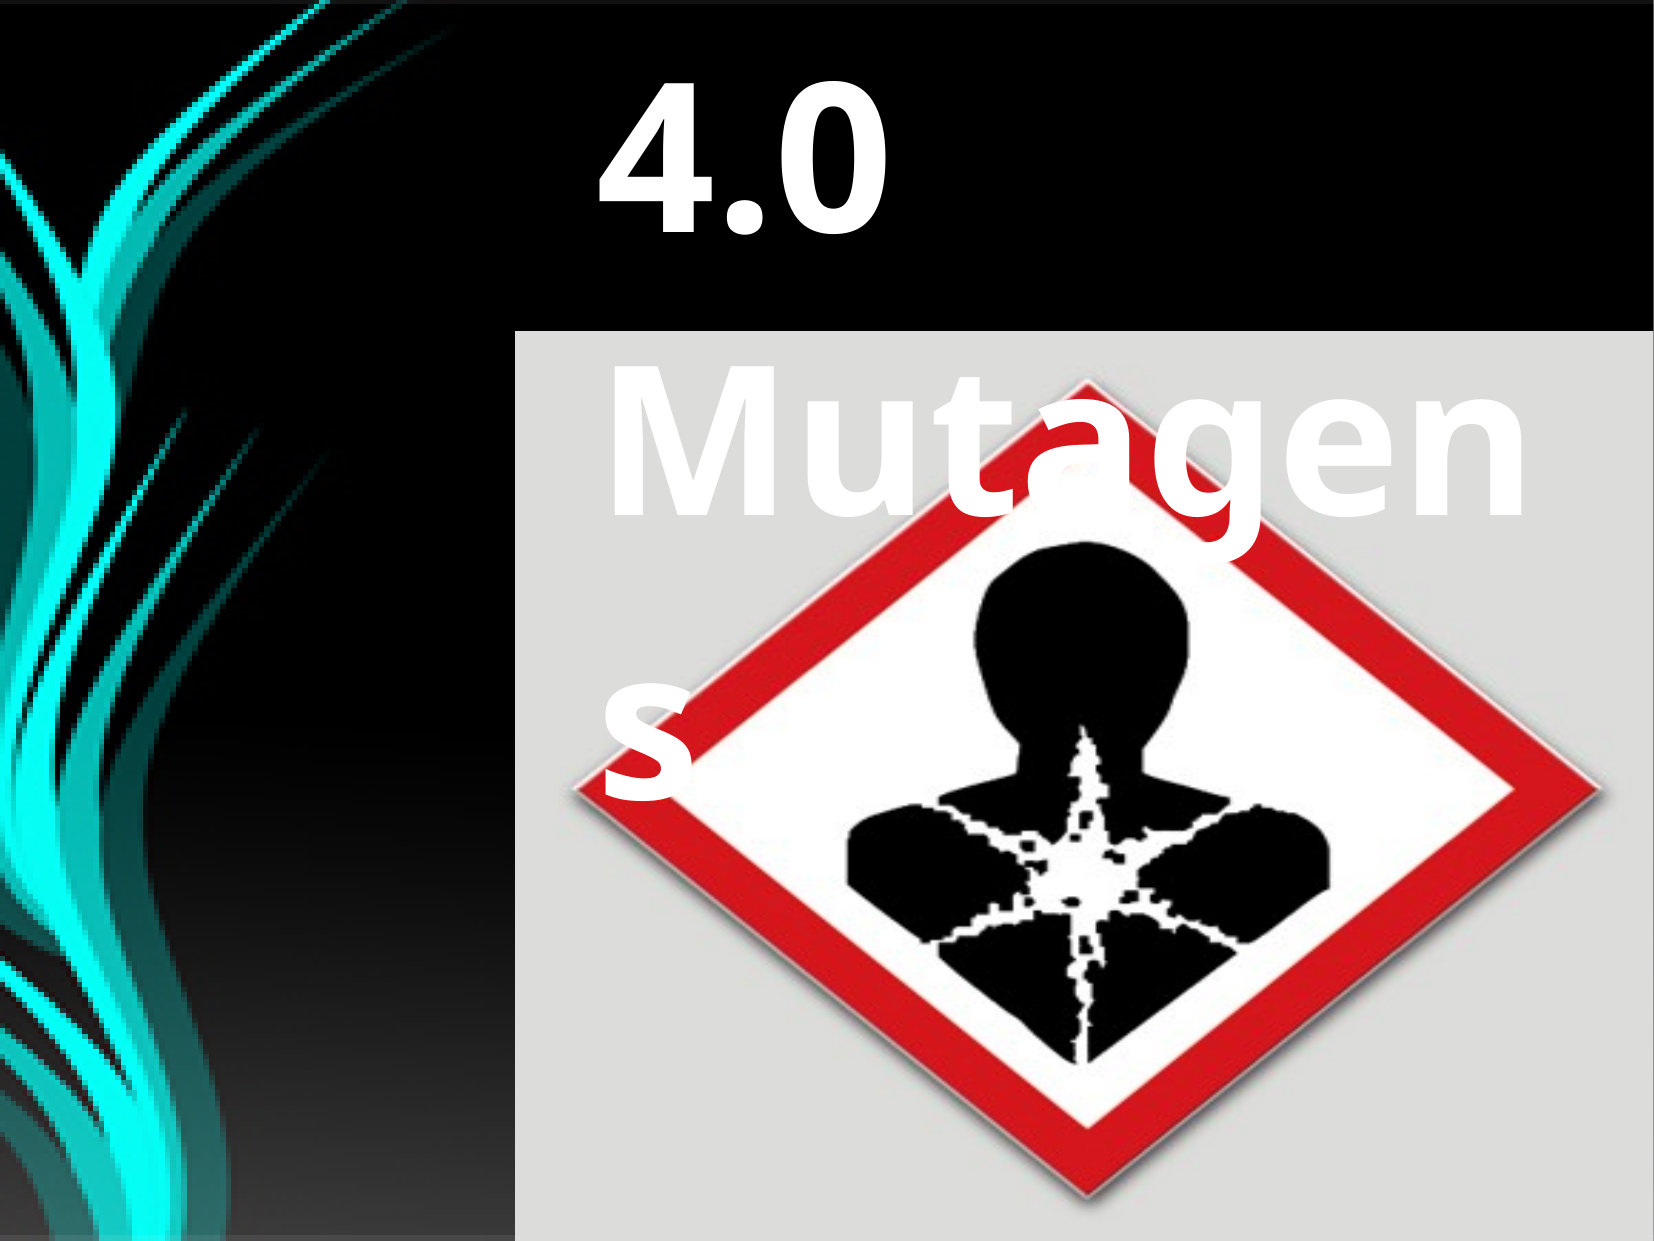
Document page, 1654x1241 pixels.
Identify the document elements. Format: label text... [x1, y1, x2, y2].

list 4.0 Mutagens [596, 9, 1587, 737]
picture [0, 0, 1654, 1241]
